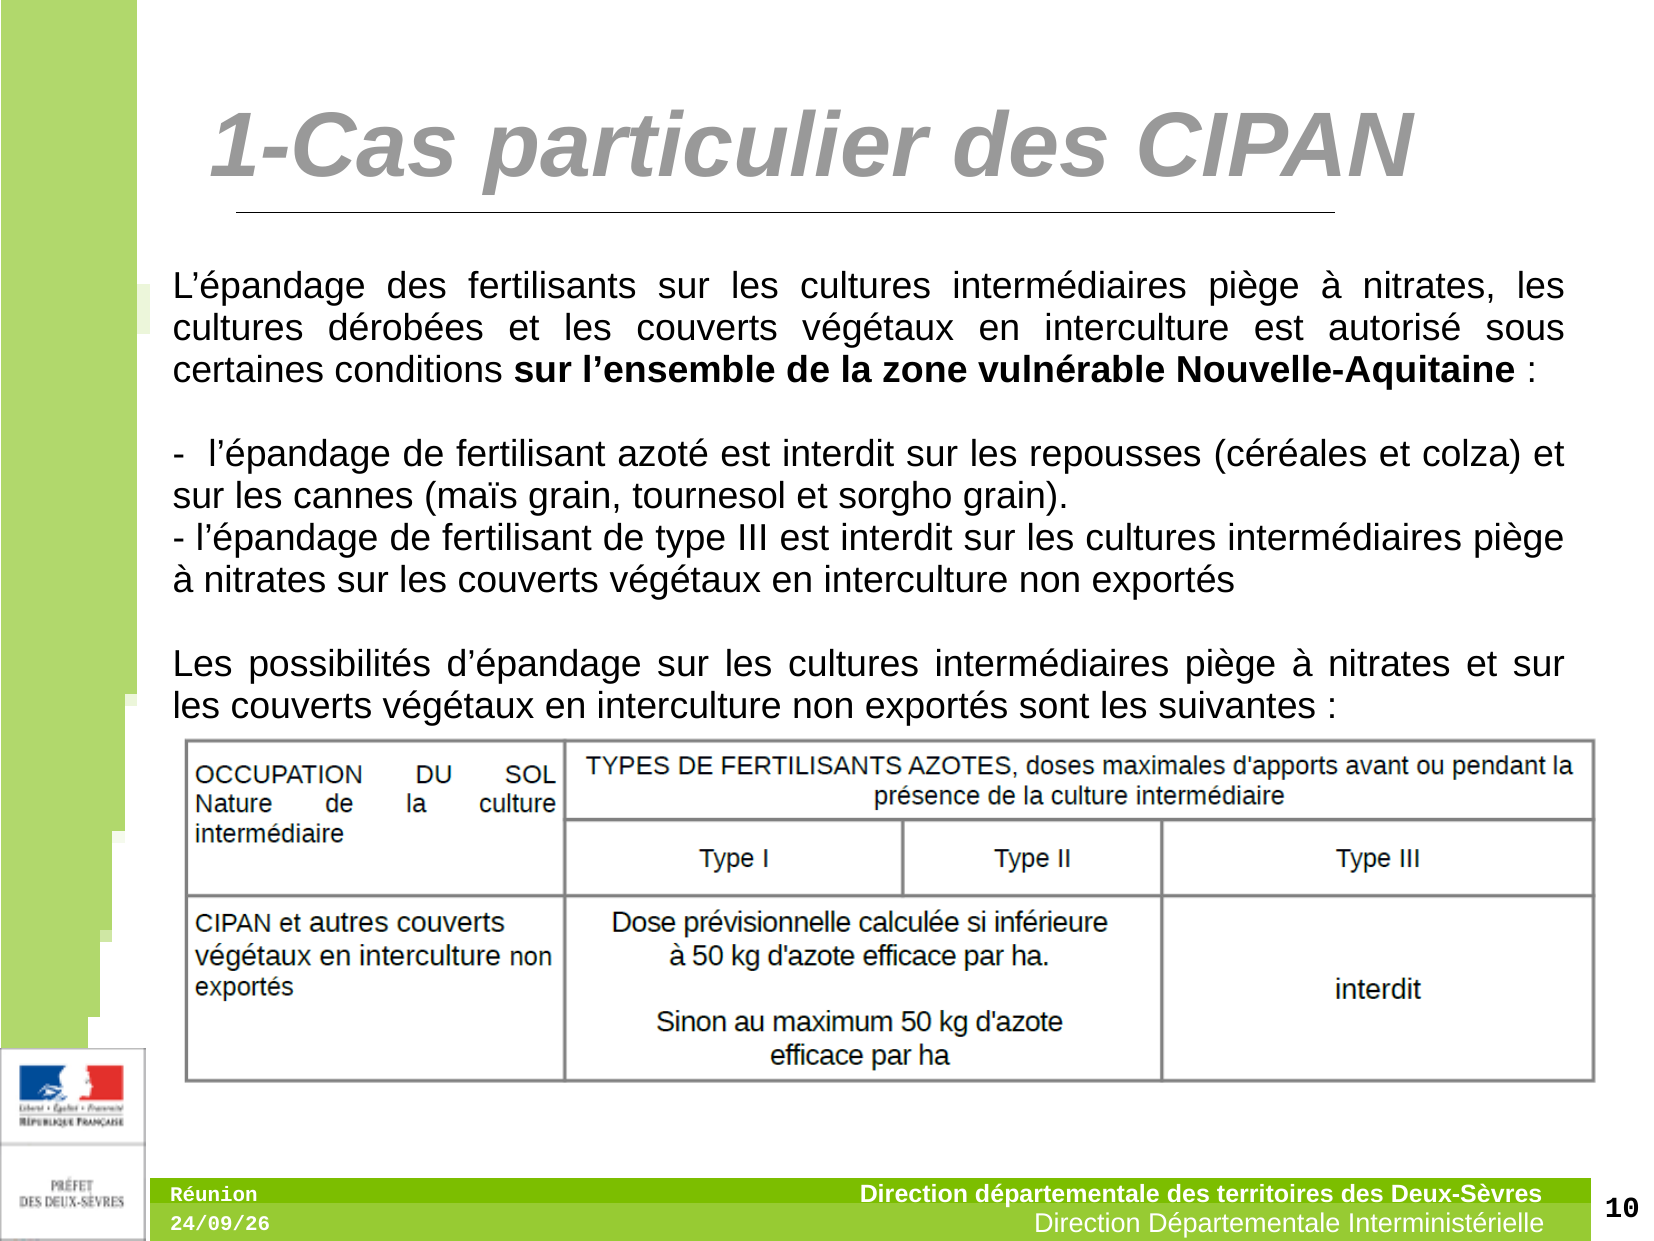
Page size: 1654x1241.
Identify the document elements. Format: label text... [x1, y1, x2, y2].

text_box 1-Cas particulier des CIPAN [209, 93, 1432, 197]
text_box L’épandage des fertilisants sur les cultures intermédiaires piège à nitrates, les cultures dérobées et les couverts végétaux en interculture est autorisé sous certaines conditions sur l’ensemble de la zone vulnérable Nouvelle-Aquitaine : - l’épandage de fertilisant azoté est interdit sur les repousses (céréales et colza) et sur les cannes (maïs grain, tournesol et sorgho grain). - l’épandage de fertilisant de type III est interdit sur les cultures intermédiaires piège à nitrates sur les couverts végétaux en interculture non exportés Les possibilités d’épandage sur les cultures intermédiaires piège à nitrates et sur les couverts végétaux en interculture non exportés sont les suivantes : [157, 257, 1580, 736]
picture [0, 0, 1654, 1241]
